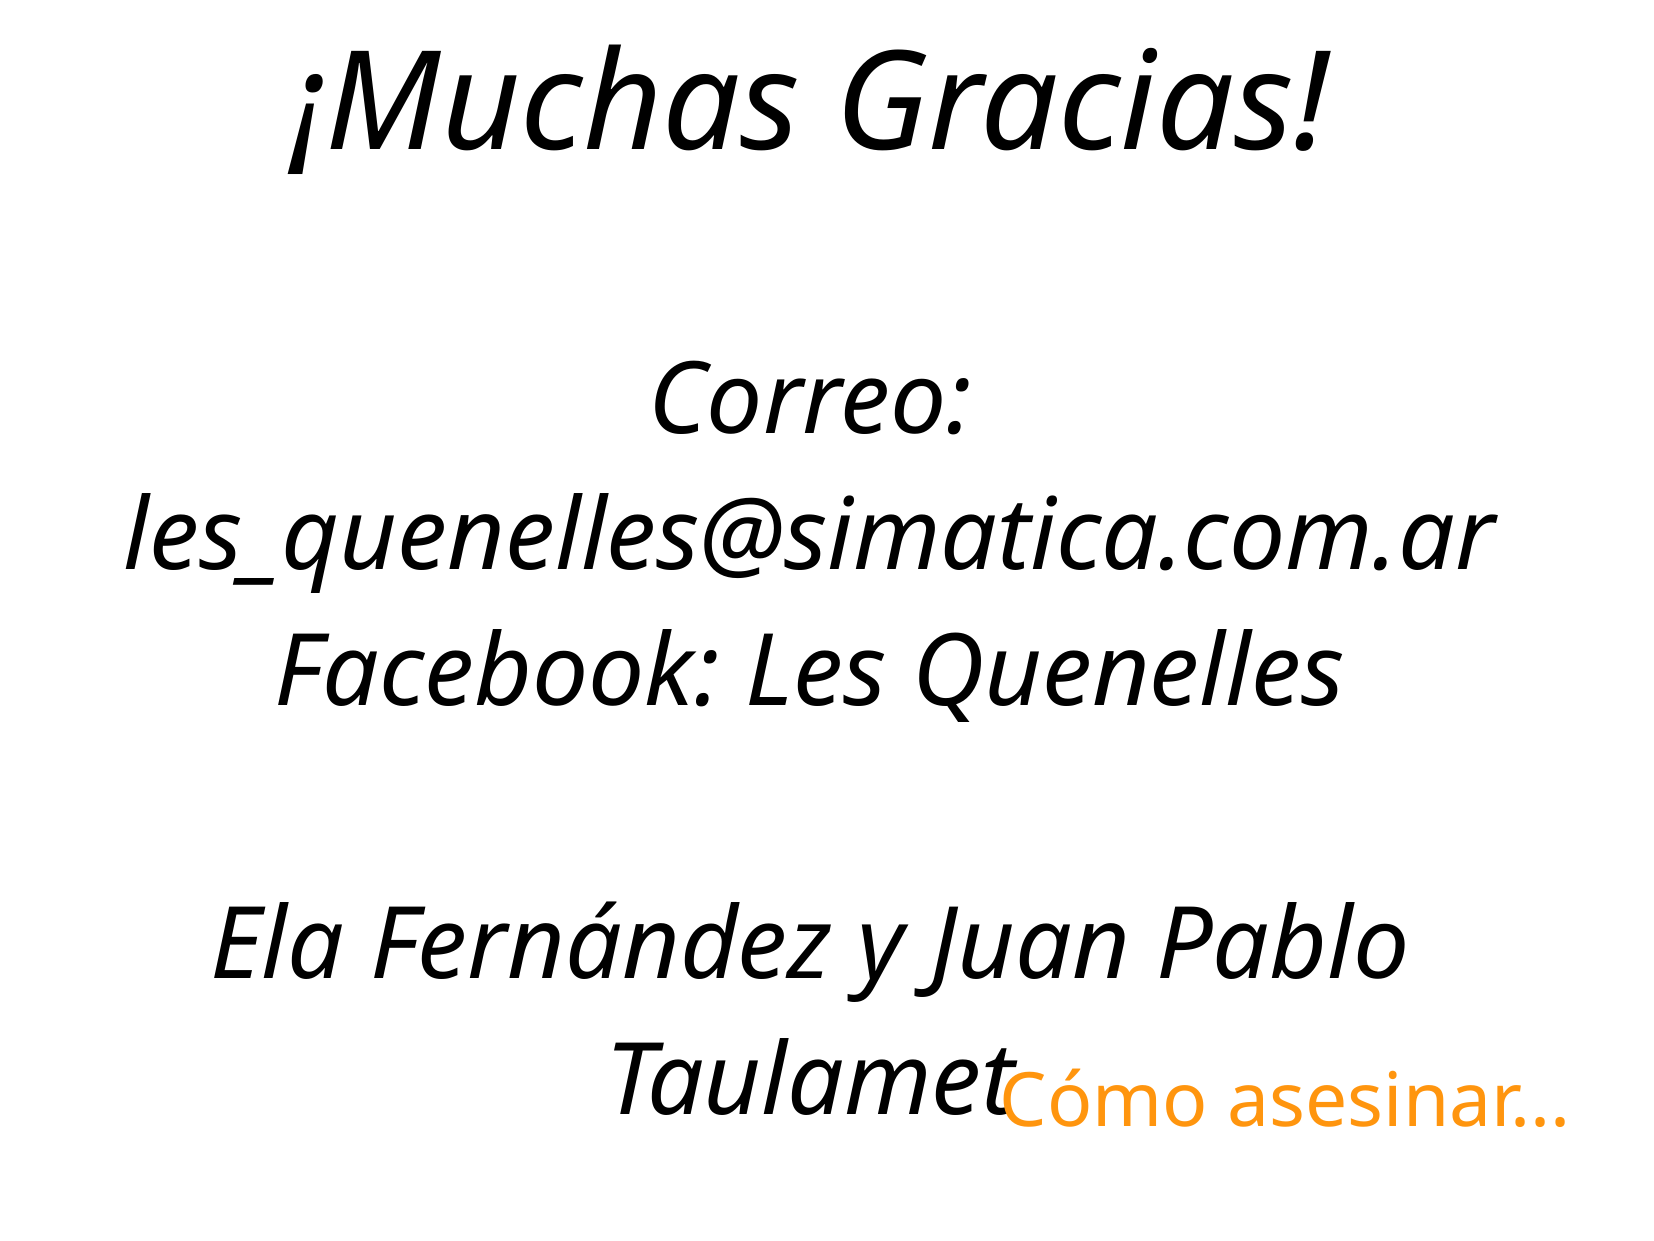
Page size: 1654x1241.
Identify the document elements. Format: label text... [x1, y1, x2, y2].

title Cómo asesinar... [82, 994, 1571, 1202]
subtitle ¡Muchas Gracias! Correo: les_quenelles@simatica.com.ar Facebook: Les Quenelles Ela Fernández y Juan Pablo Taulamet [82, 153, 1538, 993]
